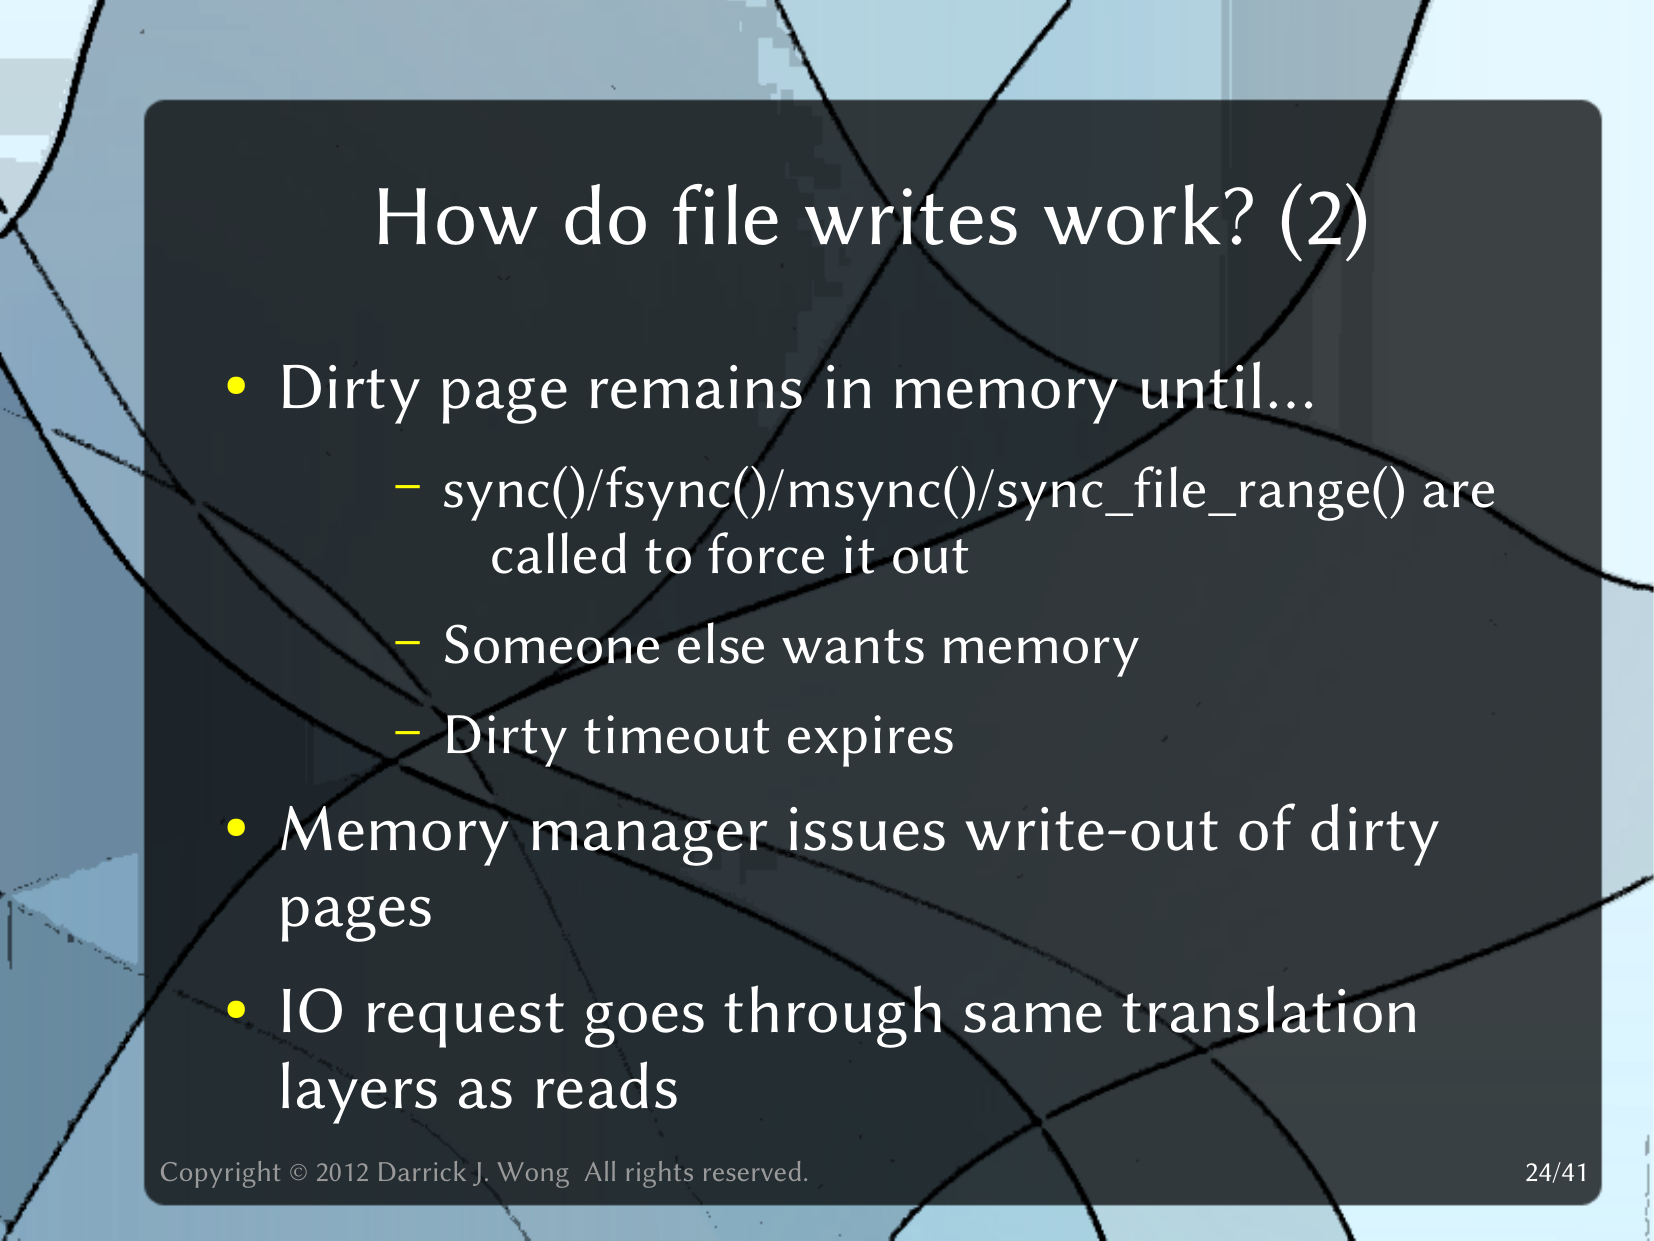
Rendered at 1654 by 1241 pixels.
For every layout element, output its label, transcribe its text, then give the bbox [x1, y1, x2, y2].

title How do file writes work? (2) [159, 108, 1583, 325]
list Dirty page remains in memory until... sync()/fsync()/msync()/sync_file_range() are called to force it out Someone else wants memory Dirty timeout expires Memory manager issues write-out of dirty pages IO request goes through same translation layers as reads [206, 349, 1571, 1126]
picture [0, 0, 1654, 1241]
